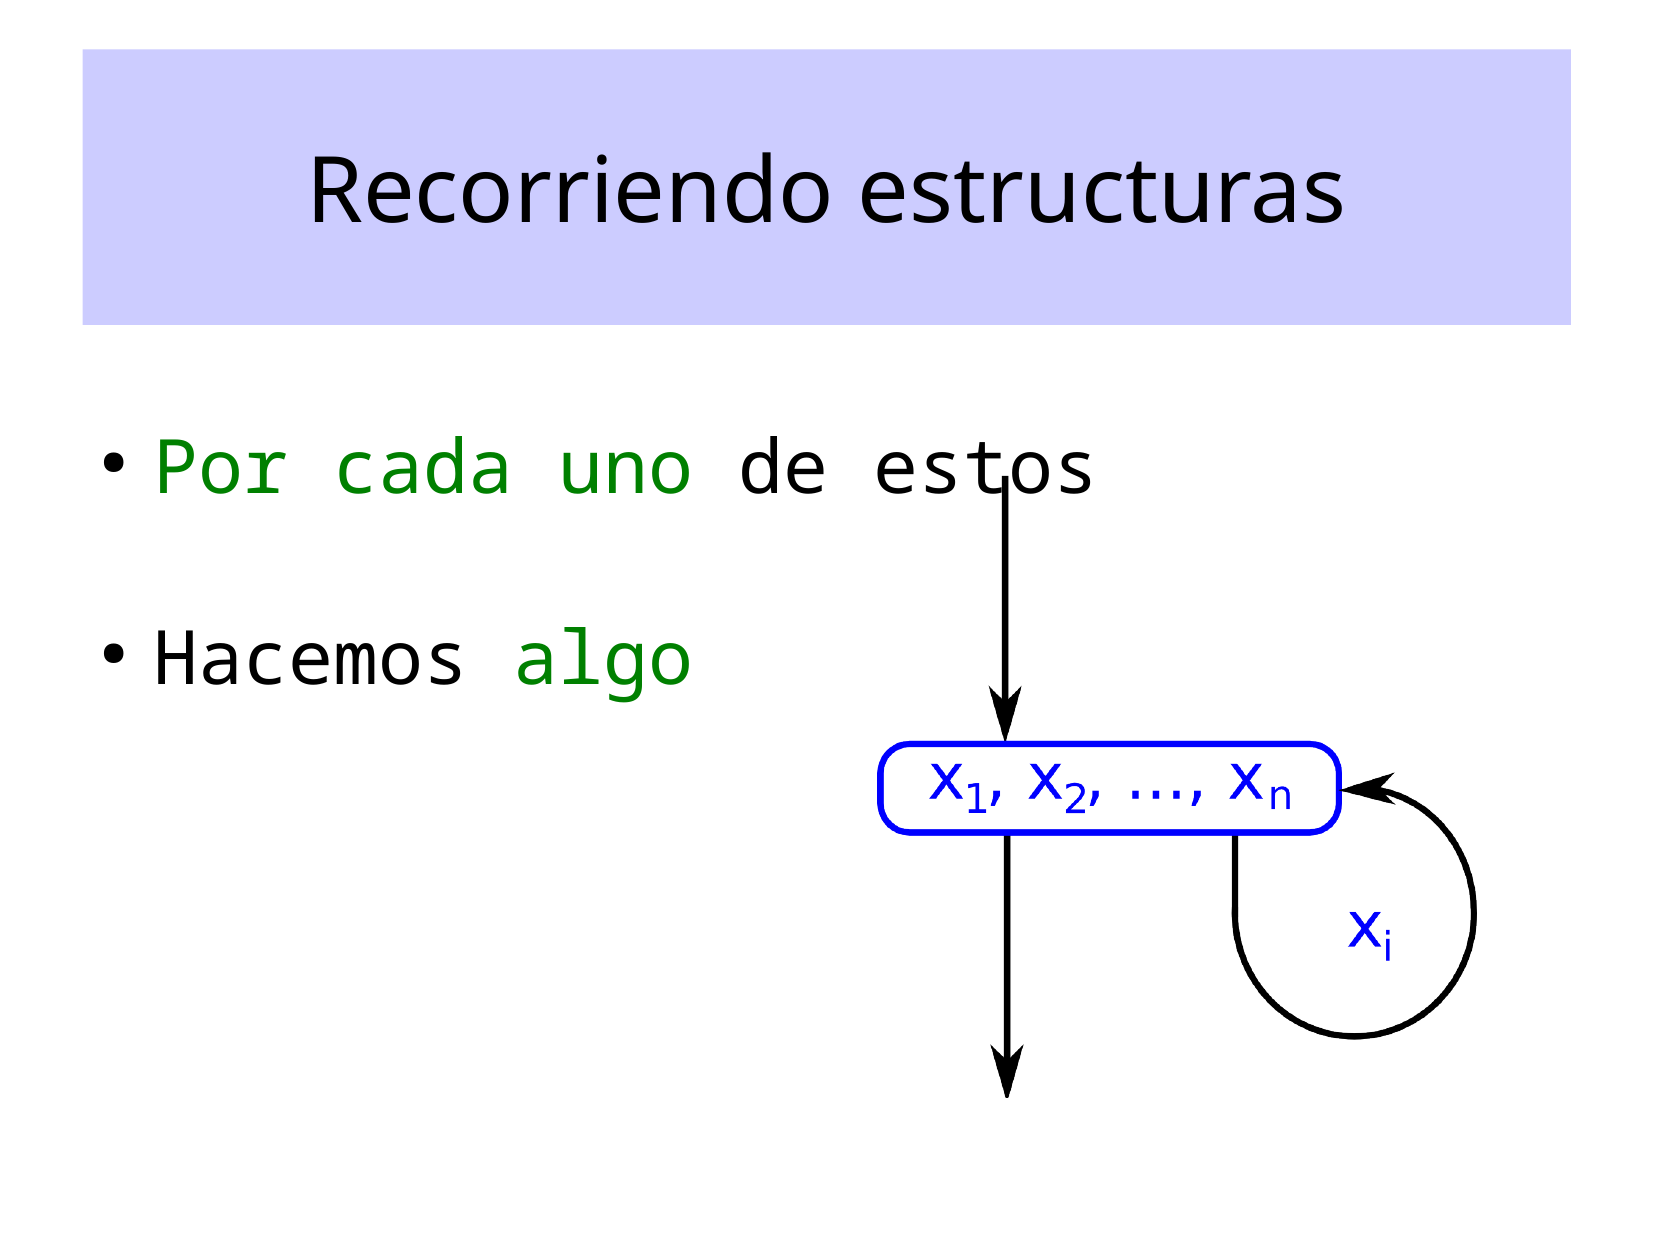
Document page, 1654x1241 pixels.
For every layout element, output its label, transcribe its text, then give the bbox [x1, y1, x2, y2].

list Por cada uno de estos Hacemos algo [82, 413, 1571, 1232]
picture [877, 472, 1477, 1098]
title Recorriendo estructuras [82, 56, 1571, 318]
